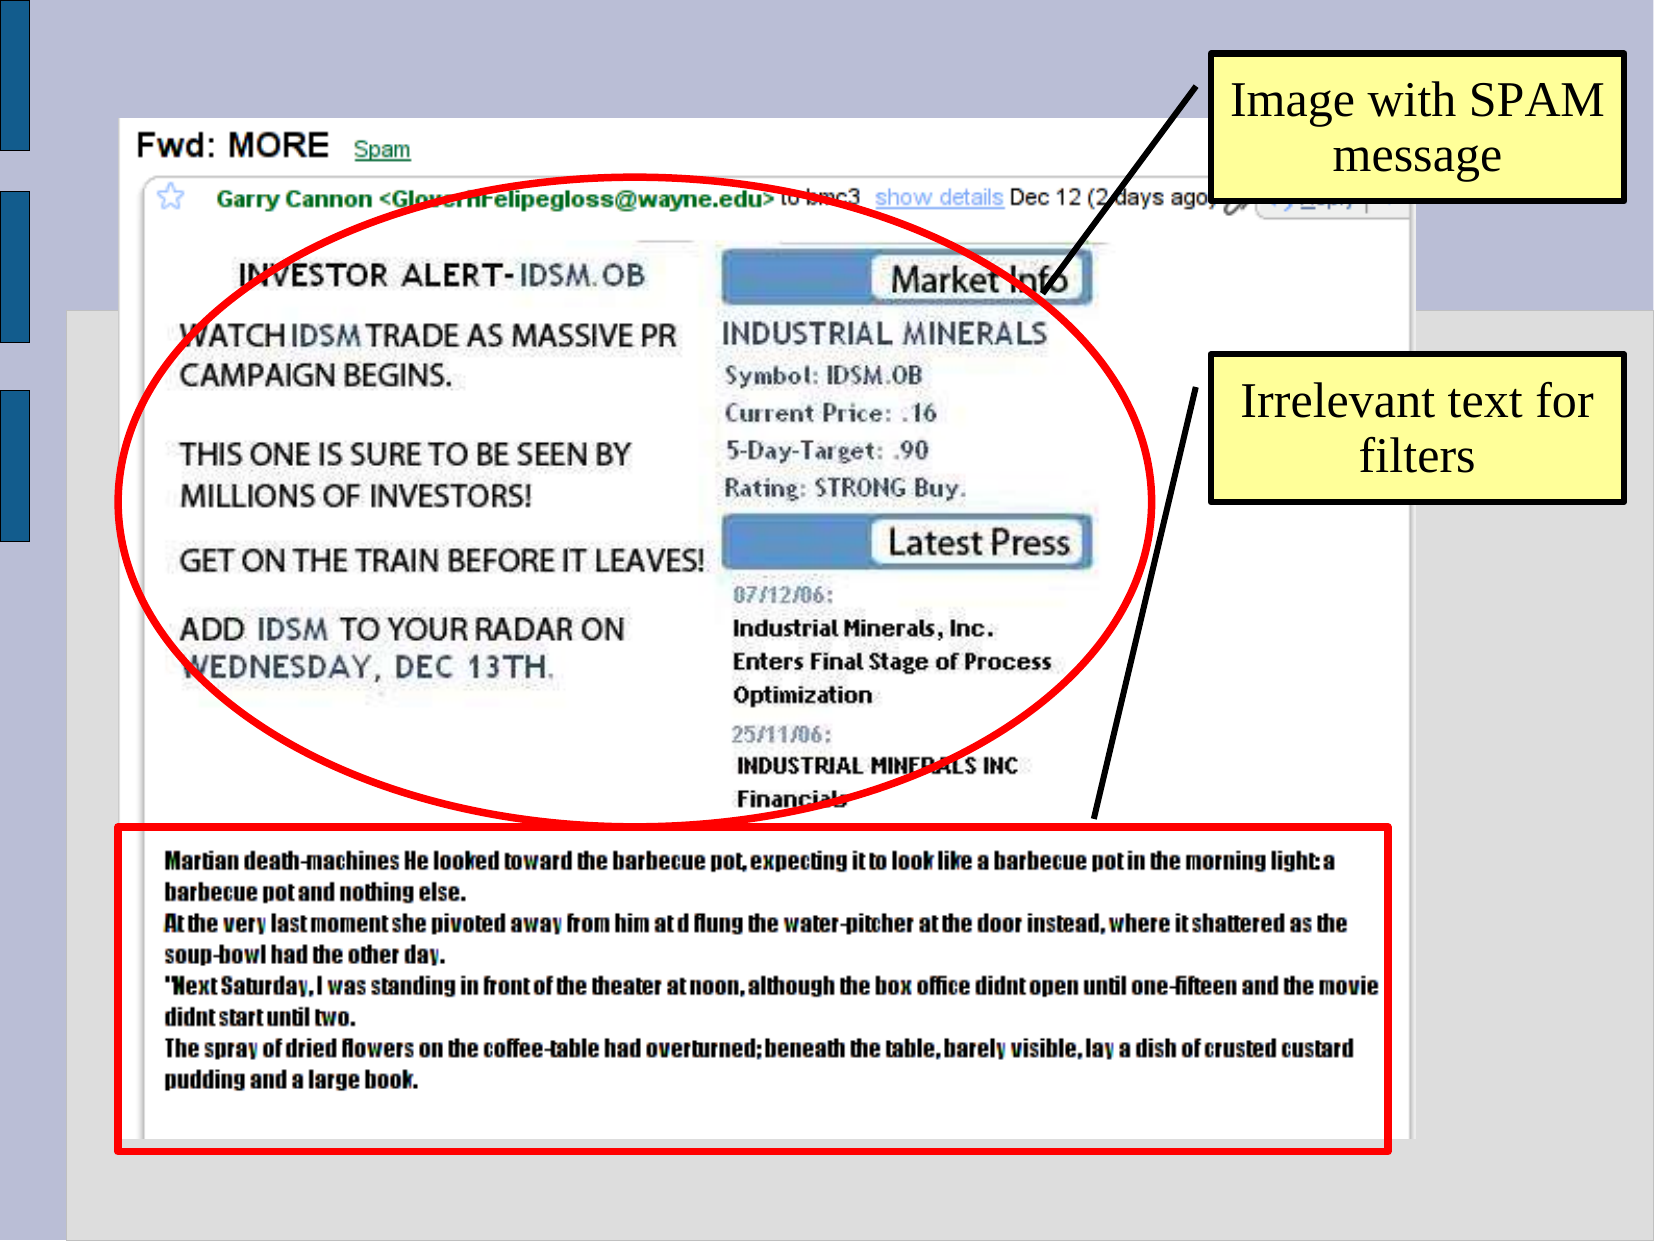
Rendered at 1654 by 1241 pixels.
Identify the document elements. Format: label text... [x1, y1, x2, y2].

picture [122, 831, 1384, 1139]
text_box Irrelevant text for filters [1211, 354, 1624, 502]
picture [118, 546, 516, 823]
picture [122, 181, 1147, 823]
picture [118, 118, 1416, 1139]
text_box Image with SPAM message [1211, 54, 1624, 201]
